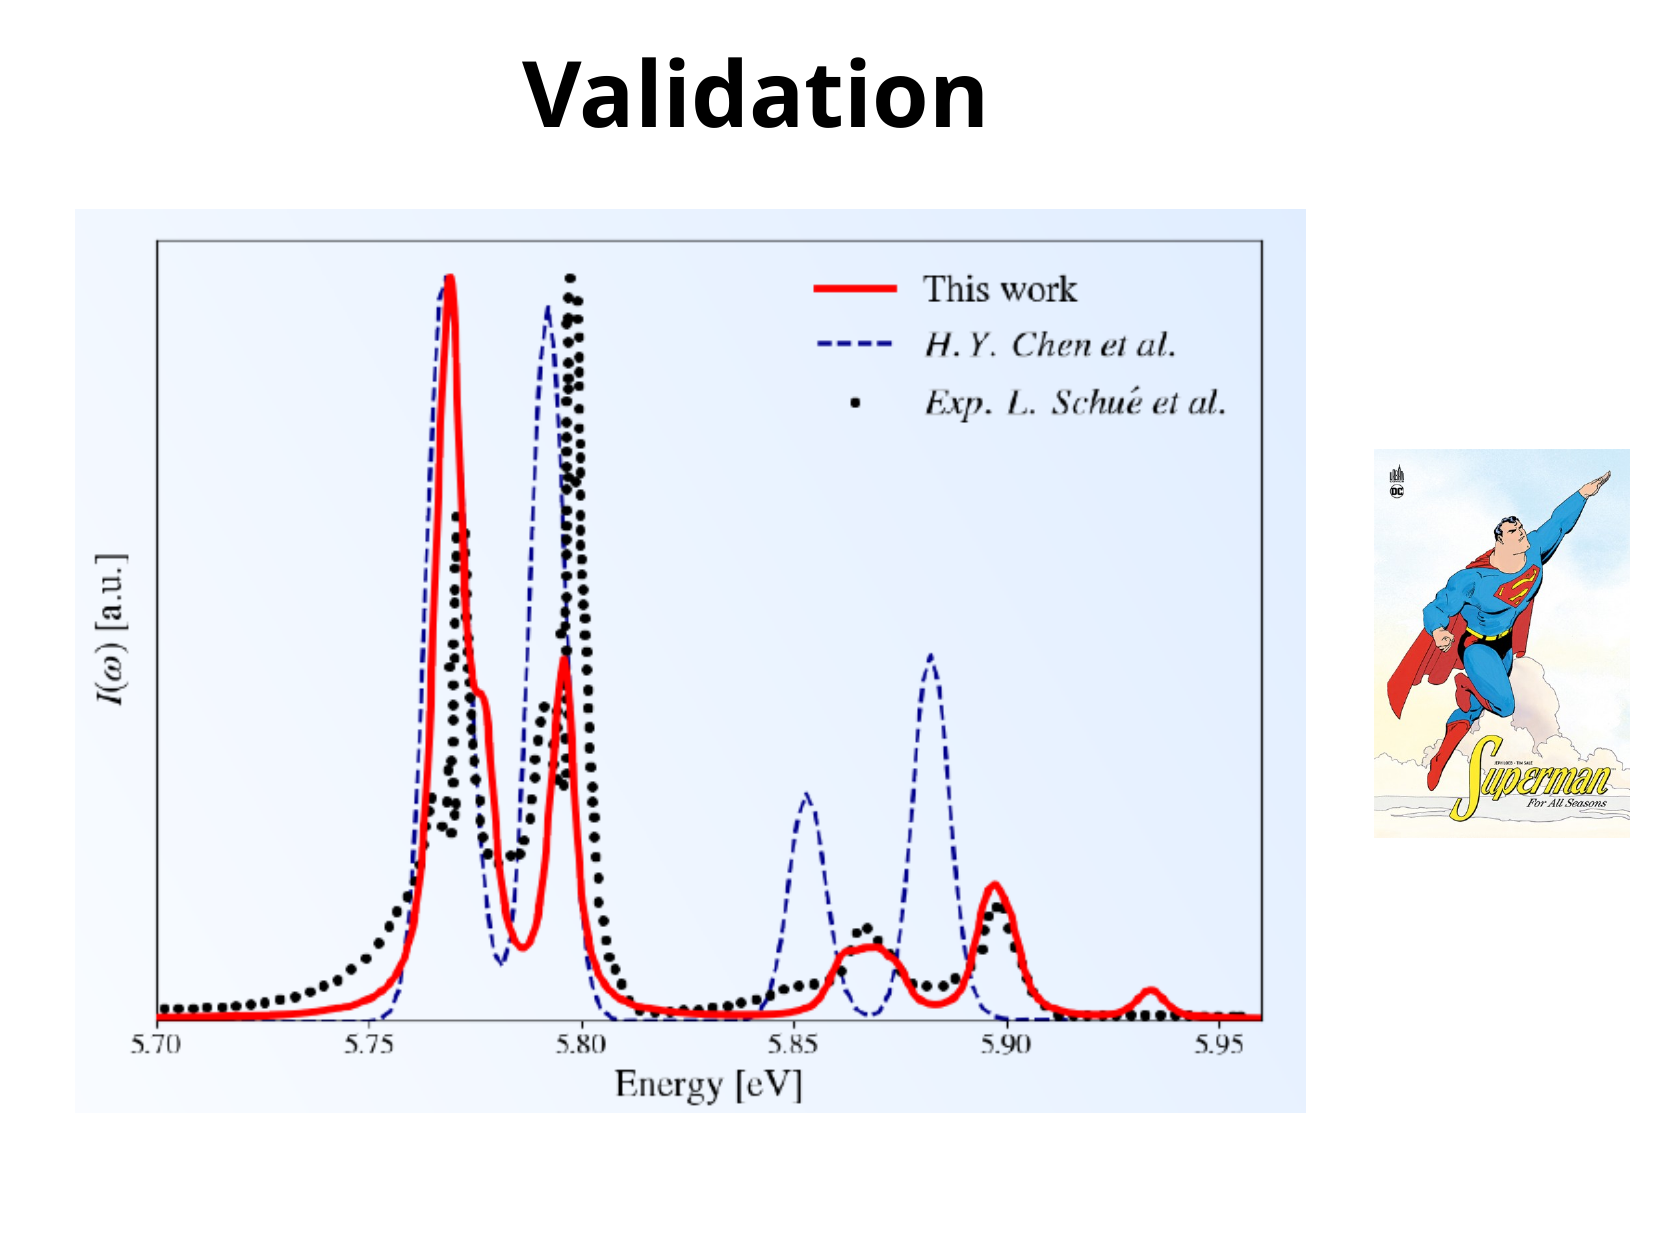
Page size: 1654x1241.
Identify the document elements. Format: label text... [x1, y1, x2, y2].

title Validation [0, 19, 1576, 166]
picture [1374, 449, 1630, 838]
picture [75, 209, 1306, 1113]
